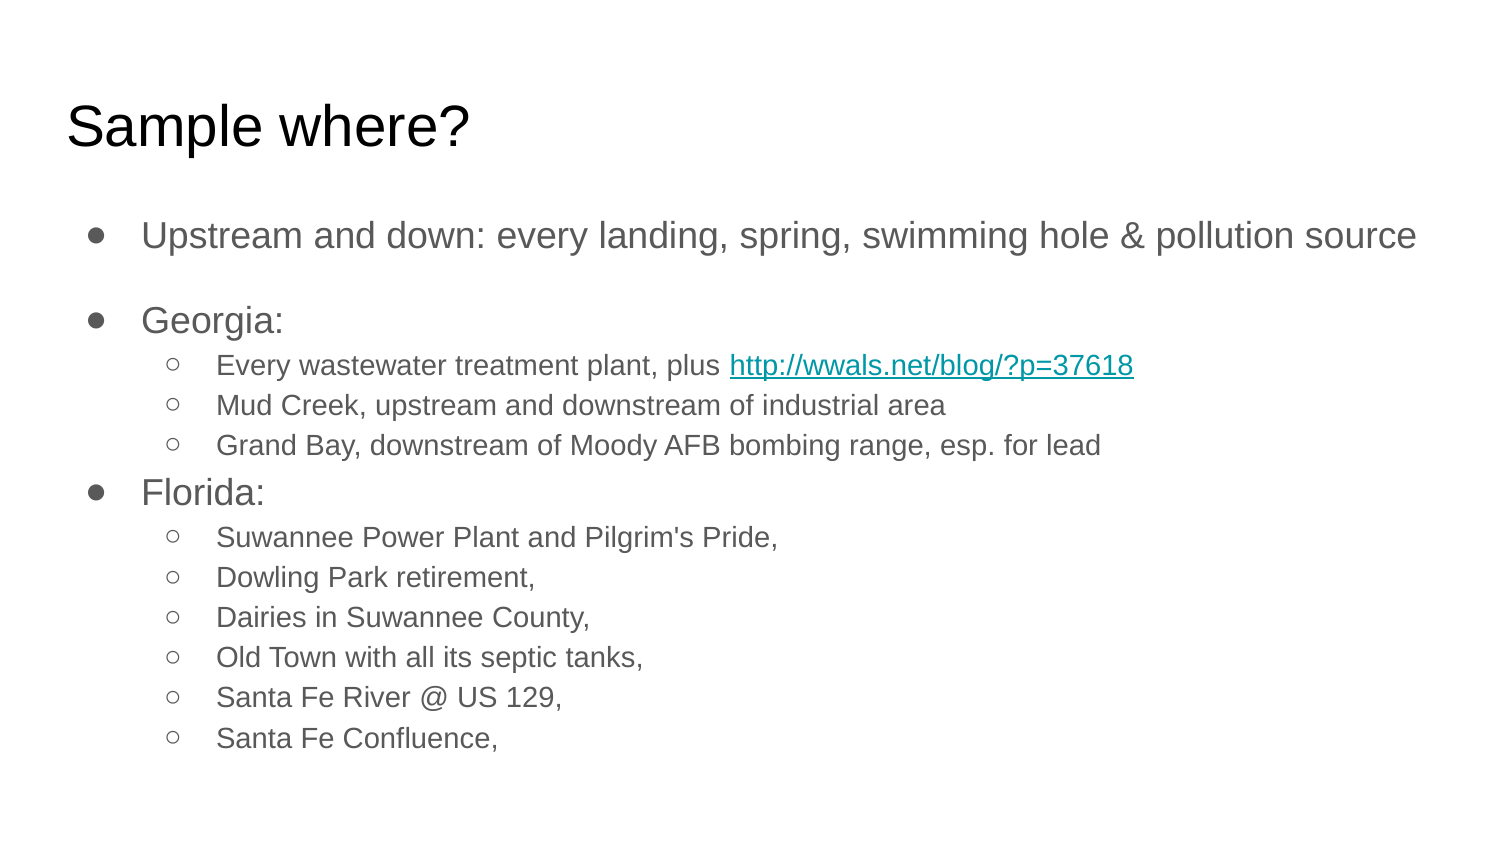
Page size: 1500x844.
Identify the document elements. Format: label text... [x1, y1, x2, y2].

list Upstream and down: every landing, spring, swimming hole & pollution source Georgia: Every wastewater treatment plant, plus http://wwals.net/blog/?p=37618 Mud Creek, upstream and downstream of industrial area Grand Bay, downstream of Moody AFB bombing range, esp. for lead Florida: Suwannee Power Plant and Pilgrim's Pride, Dowling Park retirement, Dairies in Suwannee County, Old Town with all its septic tanks, Santa Fe River @ US 129, Santa Fe Confluence, [51, 189, 1449, 750]
title Sample where? [51, 72, 1449, 167]
